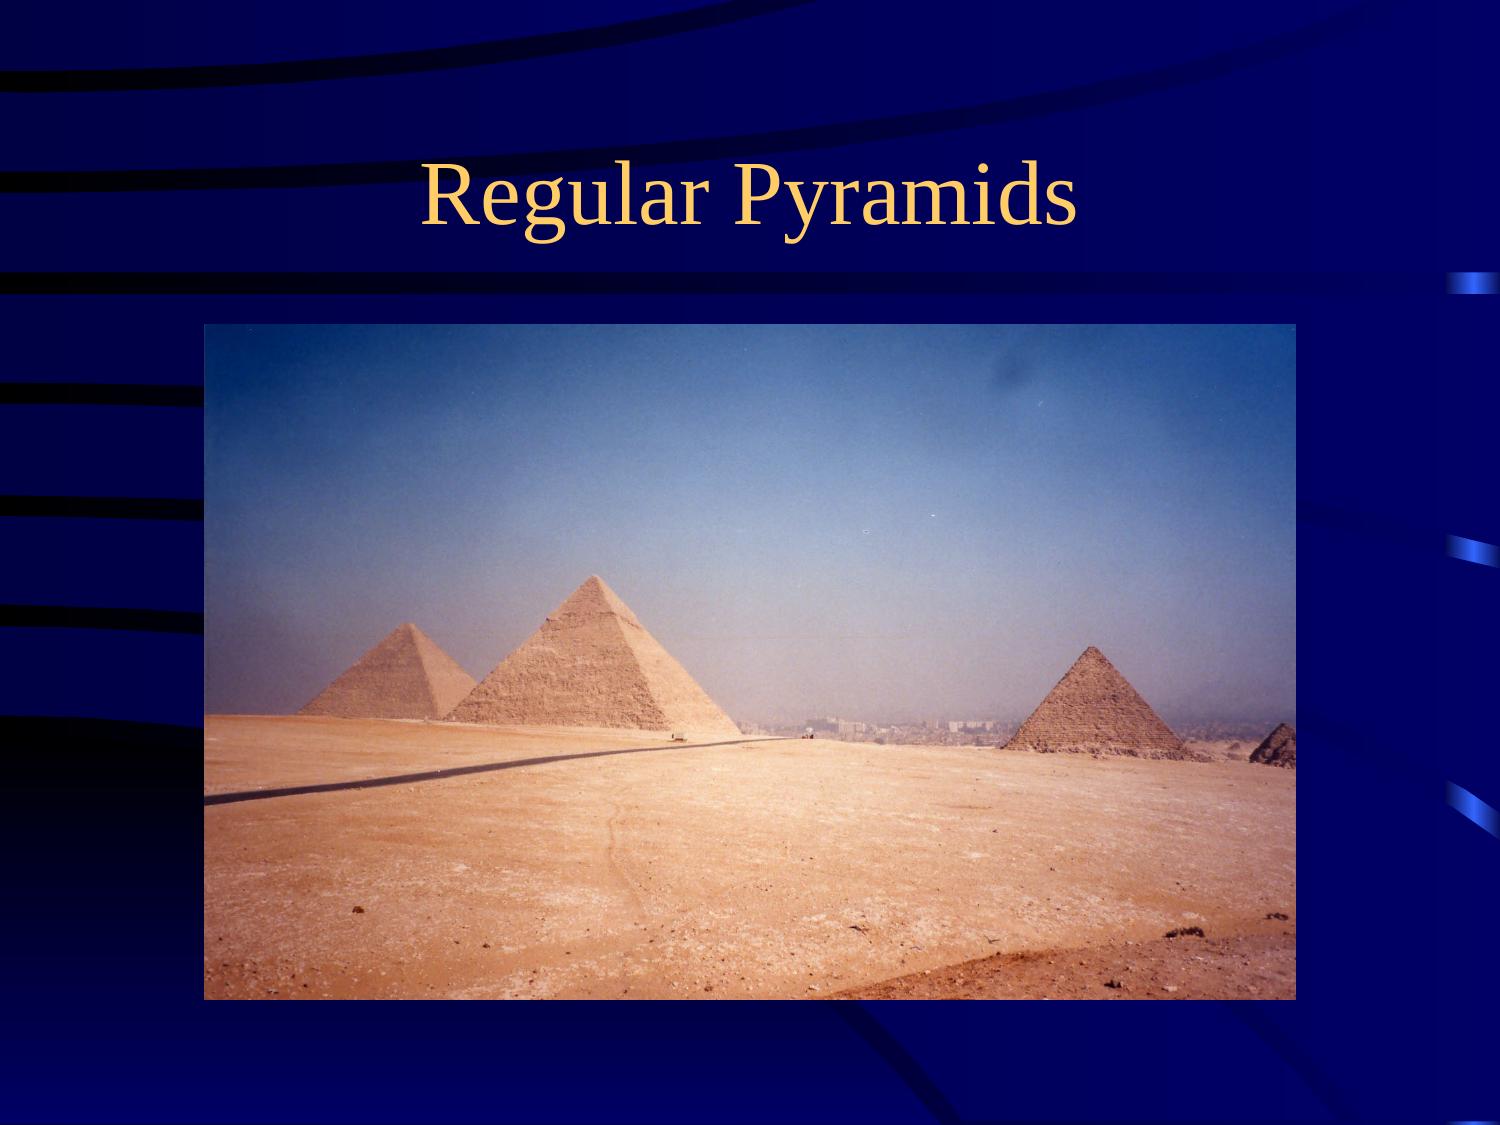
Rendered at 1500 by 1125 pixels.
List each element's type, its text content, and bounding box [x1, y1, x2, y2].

picture [204, 324, 1296, 1000]
title Regular Pyramids [112, 99, 1388, 288]
